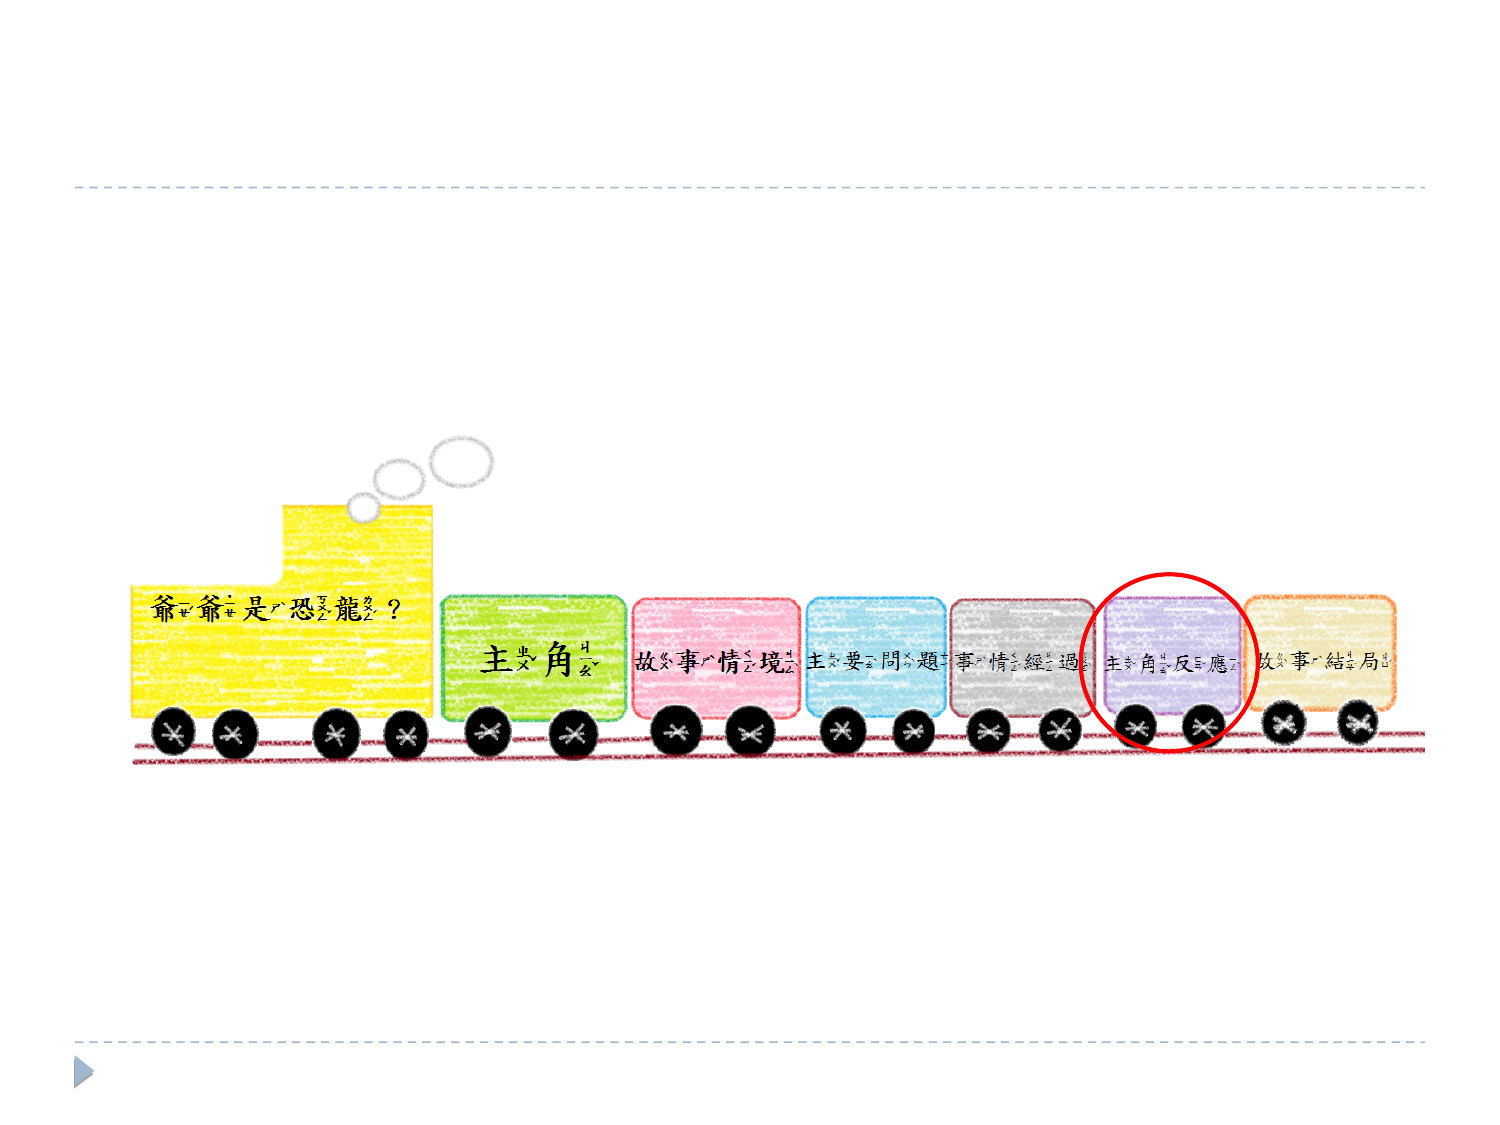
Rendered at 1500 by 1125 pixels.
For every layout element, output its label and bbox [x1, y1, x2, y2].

picture [75, 434, 1425, 776]
